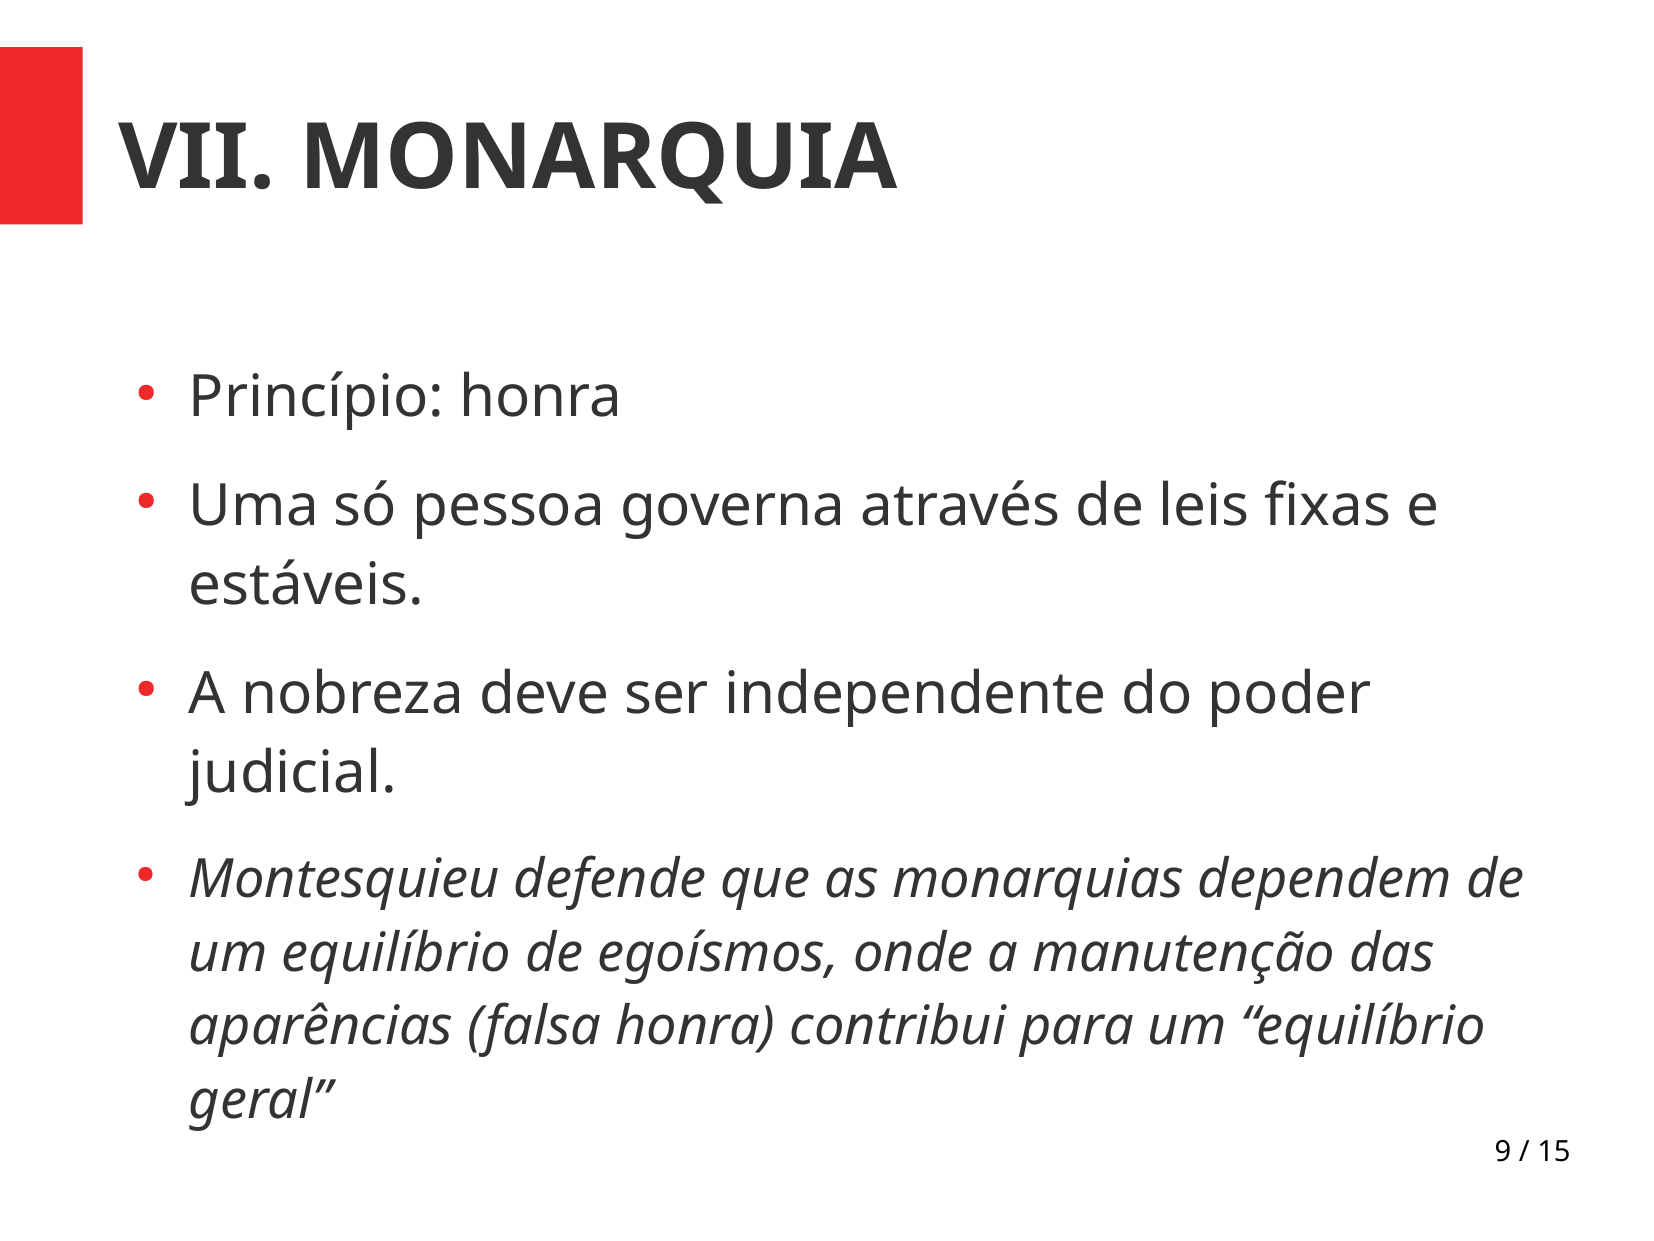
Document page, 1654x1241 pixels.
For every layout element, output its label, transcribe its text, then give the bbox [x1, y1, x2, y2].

list Princípio: honra Uma só pessoa governa através de leis fixas e estáveis. A nobreza deve ser independente do poder judicial. Montesquieu defende que as monarquias dependem de um equilíbrio de egoísmos, onde a manutenção das aparências (falsa honra) contribui para um “equilíbrio geral” [118, 354, 1536, 1074]
title VII. MONARQUIA [118, 49, 1571, 257]
